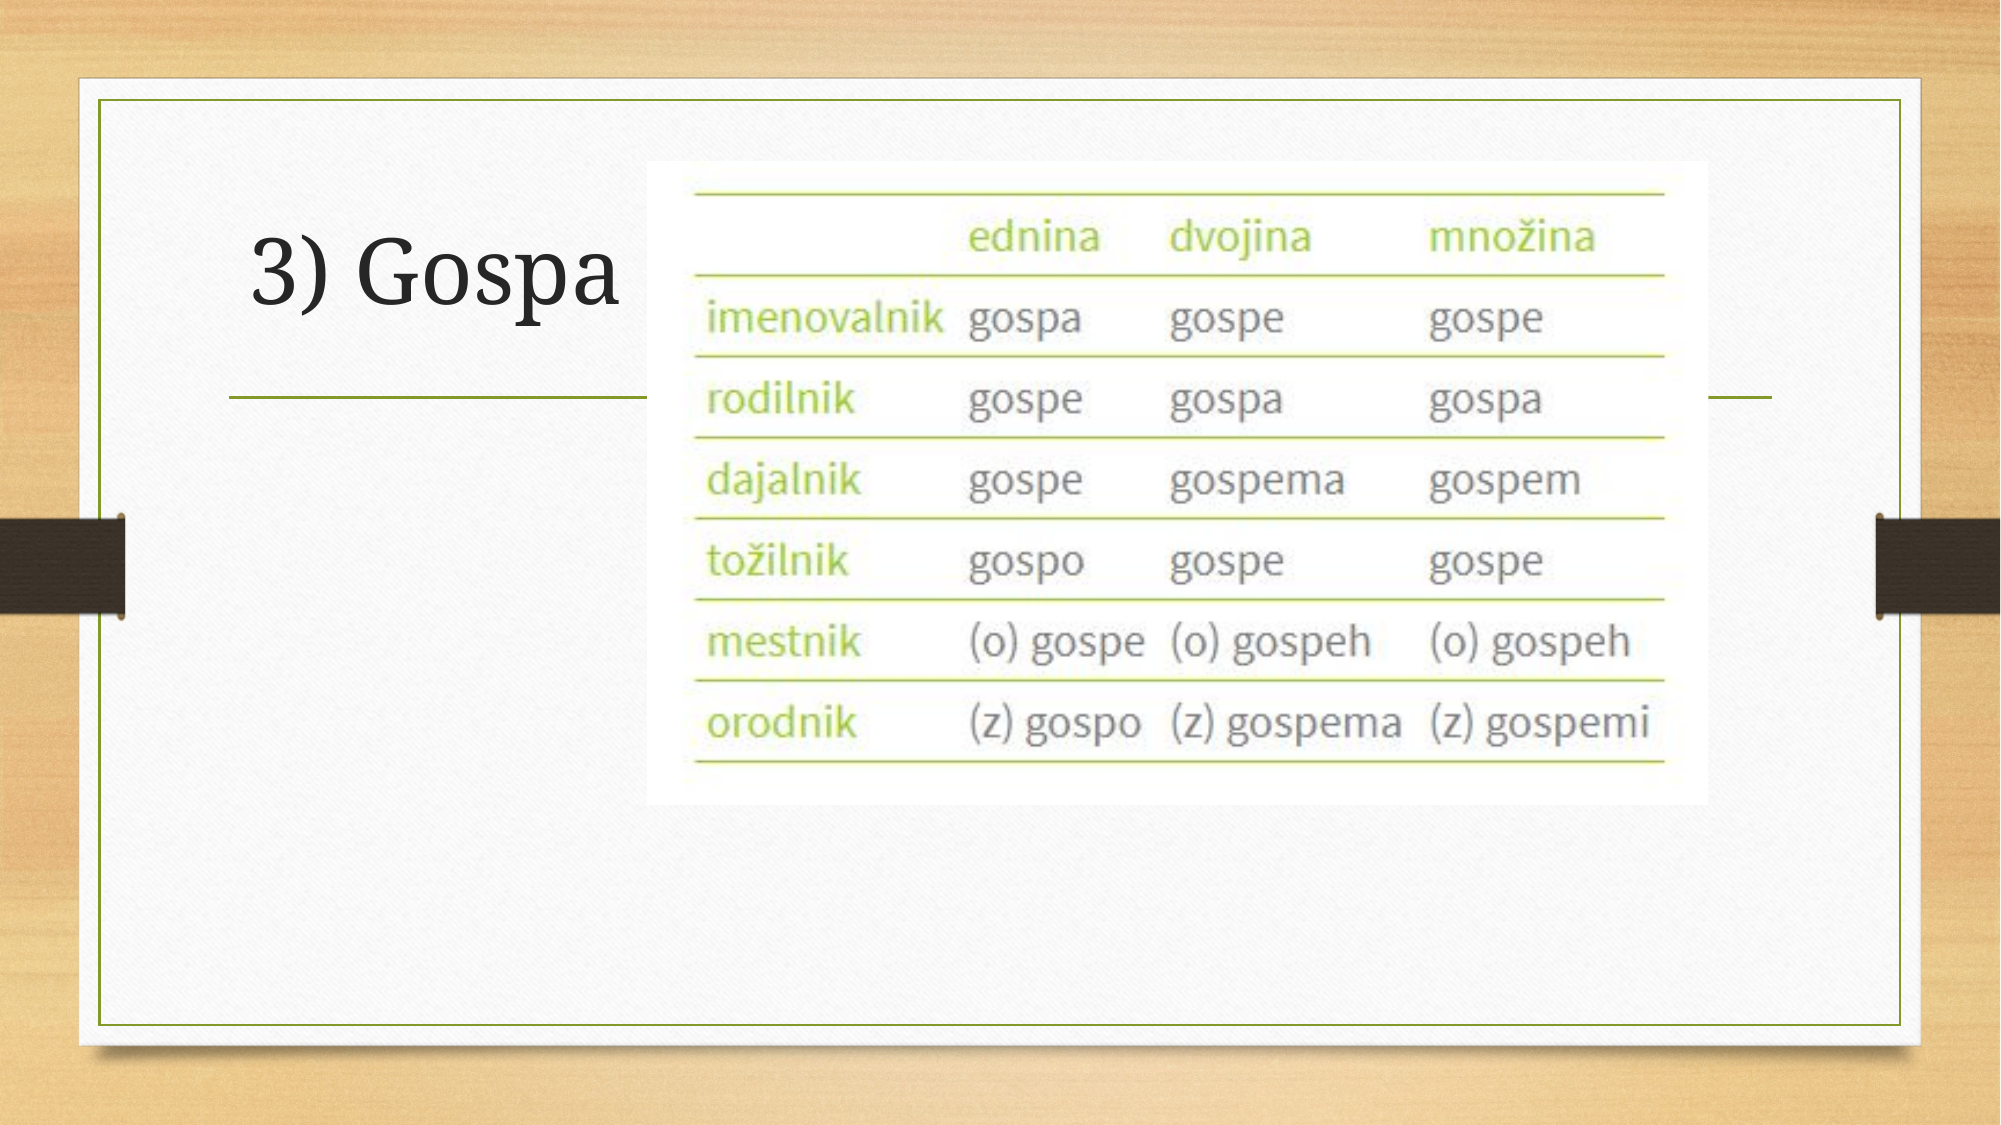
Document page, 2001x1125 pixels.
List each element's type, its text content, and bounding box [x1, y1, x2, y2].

picture [647, 161, 1709, 805]
title 3) Gospa [212, 161, 647, 376]
